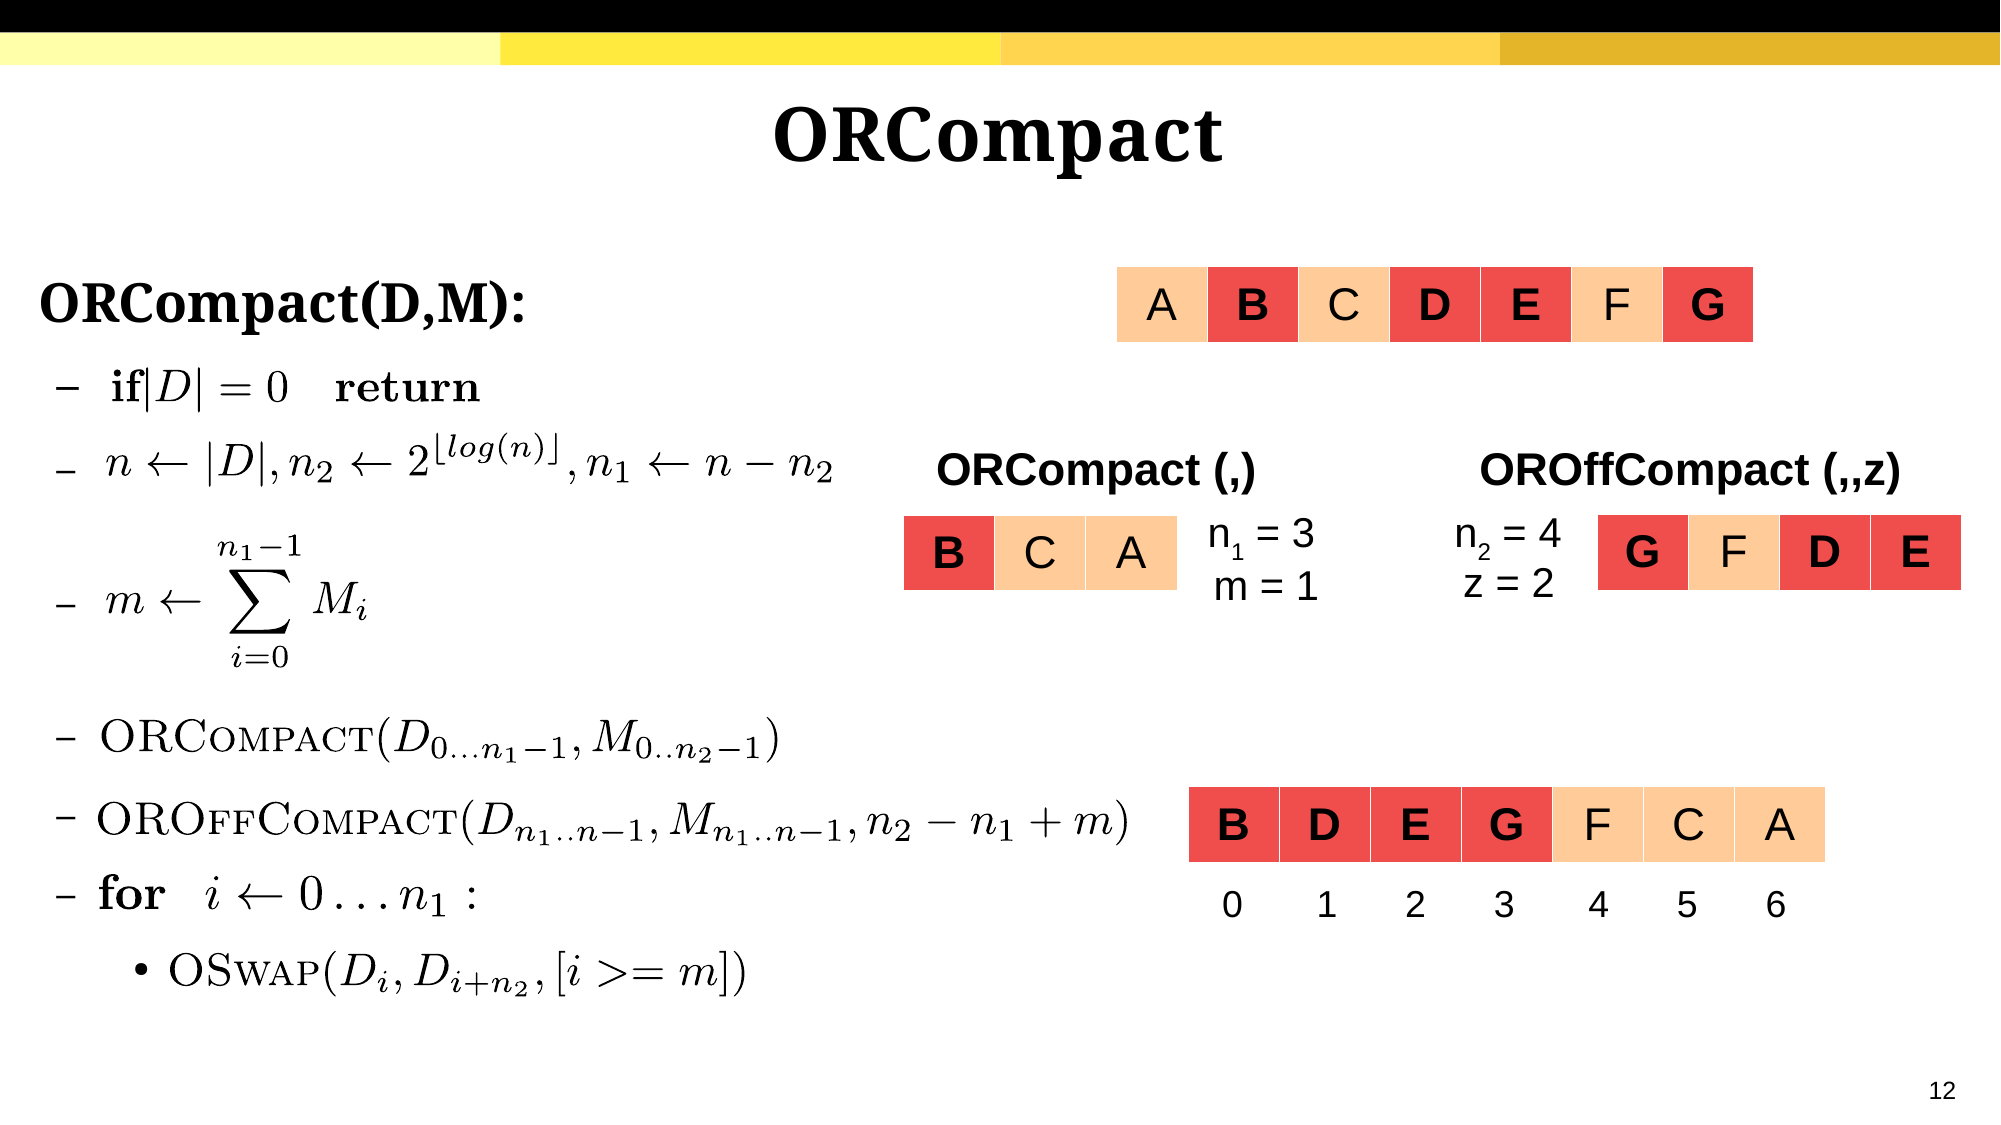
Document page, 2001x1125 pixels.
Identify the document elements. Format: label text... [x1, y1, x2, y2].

table_header G [1462, 787, 1552, 862]
text_box OROffCompact (,,z) [1464, 437, 1917, 504]
table_header D [1780, 515, 1870, 590]
text_box 5 [1662, 876, 1713, 934]
table_header B [904, 516, 994, 590]
text_box [112, 366, 480, 413]
text_box [96, 799, 1127, 846]
table_header D [1390, 267, 1480, 342]
text_box 6 [1750, 876, 1802, 934]
table_header B [1189, 787, 1279, 862]
text_box n2 = 4 [1439, 501, 1577, 574]
table_header C [1644, 787, 1734, 862]
table_header C [995, 516, 1085, 590]
text_box [168, 950, 745, 997]
text_box [106, 432, 832, 487]
list ORCompact(D,M): [0, 166, 1689, 1081]
text_box 2 [1390, 876, 1441, 934]
text_box [100, 716, 778, 763]
table_header F [1572, 267, 1662, 342]
text_box 3 [1479, 876, 1530, 934]
title ORCompact [48, 65, 1947, 213]
text_box [106, 534, 367, 668]
text_box n1 = 3 [1192, 502, 1331, 574]
table_header F [1553, 787, 1643, 862]
text_box 12 [1913, 1069, 1972, 1113]
table_header A [1735, 787, 1825, 862]
text_box m = 1 [1198, 555, 1334, 617]
text_box 4 [1573, 876, 1624, 934]
table_header B [1208, 267, 1298, 342]
table_header G [1598, 515, 1688, 590]
table_header E [1371, 787, 1461, 862]
text_box 0 [1207, 876, 1258, 934]
text_box 1 [1301, 876, 1353, 934]
table_header A [1086, 516, 1177, 590]
table_header A [1117, 267, 1207, 342]
table_header E [1871, 515, 1961, 590]
table_header F [1689, 515, 1779, 590]
text_box z = 2 [1448, 552, 1570, 615]
table_header G [1663, 267, 1753, 342]
table_header D [1280, 787, 1370, 862]
text_box ORCompact (,) [921, 437, 1272, 504]
text_box [99, 874, 475, 917]
table_header E [1481, 267, 1571, 342]
table_header C [1299, 267, 1389, 342]
